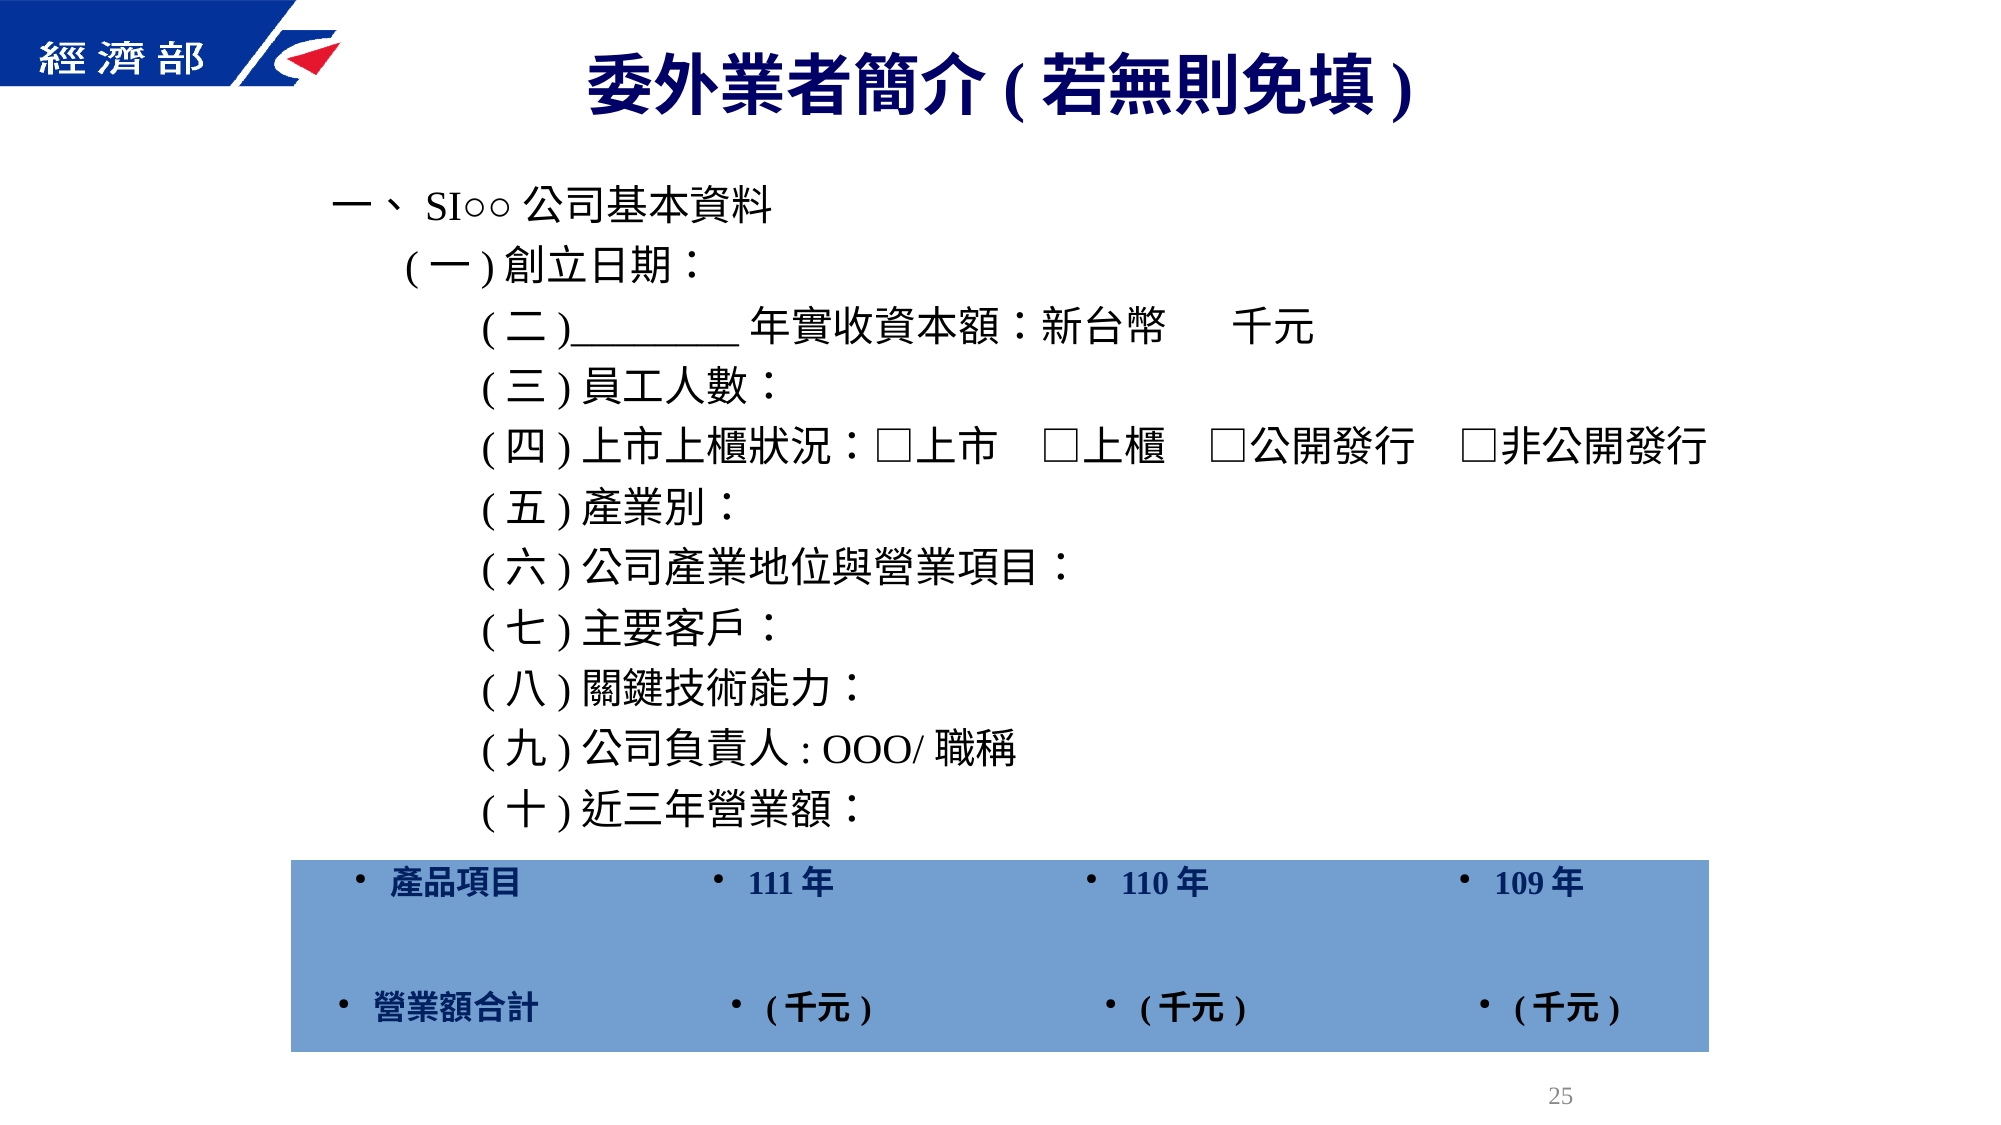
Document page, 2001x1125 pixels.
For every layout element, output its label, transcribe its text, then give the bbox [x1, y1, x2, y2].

table_cell (千元) [1335, 984, 1709, 1052]
table_cell [1335, 927, 1709, 984]
table_cell (千元) [961, 984, 1335, 1052]
text_box 一、SI○○公司基本資料 (一)創立日期： (二)________年實收資本額：新台幣 千元 (三)員工人數： (四)上市上櫃狀況：□上市 □上櫃 □公開發行 □非公開發行 (五)產業別： (六)公司產業地位與營業項目： (七)主要客戶： (八)關鍵技術能力： (九)公司負責人: OOO/職稱 (十)近三年營業額： [316, 160, 1581, 842]
table_header 產品項目 [291, 860, 587, 927]
table_header 111年 [587, 860, 961, 927]
table_cell (千元) [587, 984, 961, 1052]
table_cell [587, 927, 961, 984]
table_cell 營業額合計 [291, 984, 587, 1052]
table_header 110年 [961, 860, 1335, 927]
text_box 24 [1533, 1065, 2000, 1125]
table_cell [291, 927, 587, 984]
table_cell [961, 927, 1335, 984]
title 委外業者簡介(若無則免填) [324, 23, 1675, 143]
table_header 109年 [1335, 860, 1709, 927]
